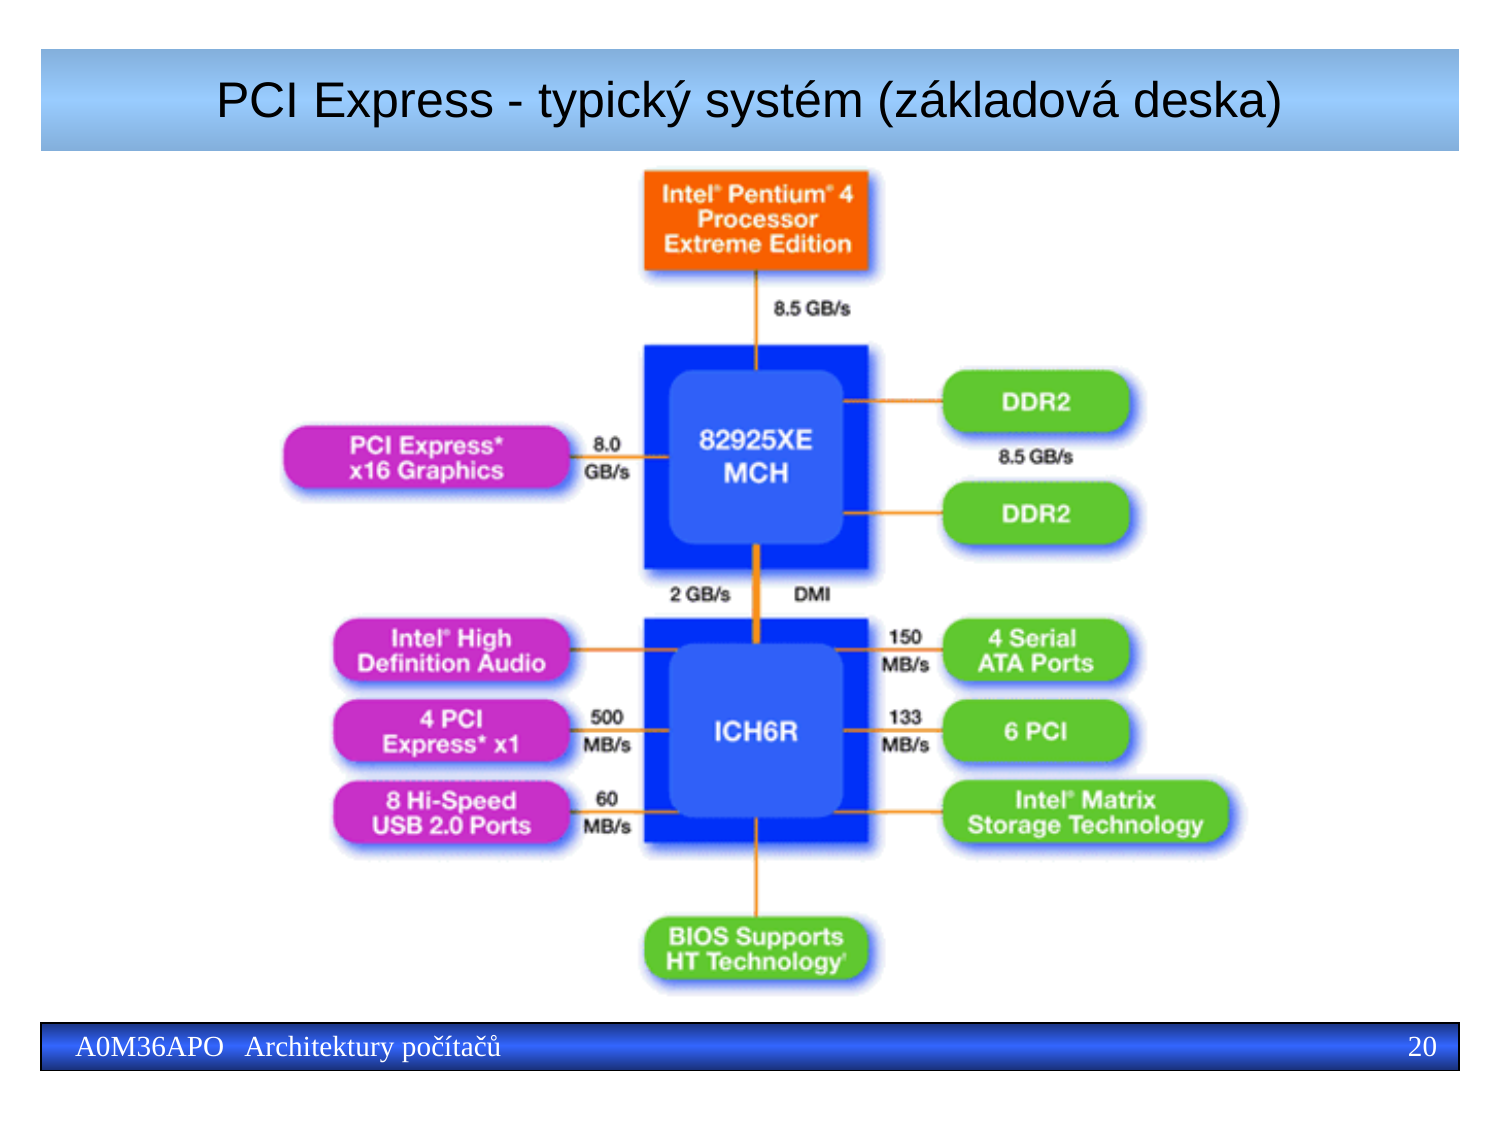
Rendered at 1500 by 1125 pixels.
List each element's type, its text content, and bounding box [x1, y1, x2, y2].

title PCI Express - typický systém (základová deska) [41, 49, 1459, 151]
picture [237, 162, 1263, 1003]
